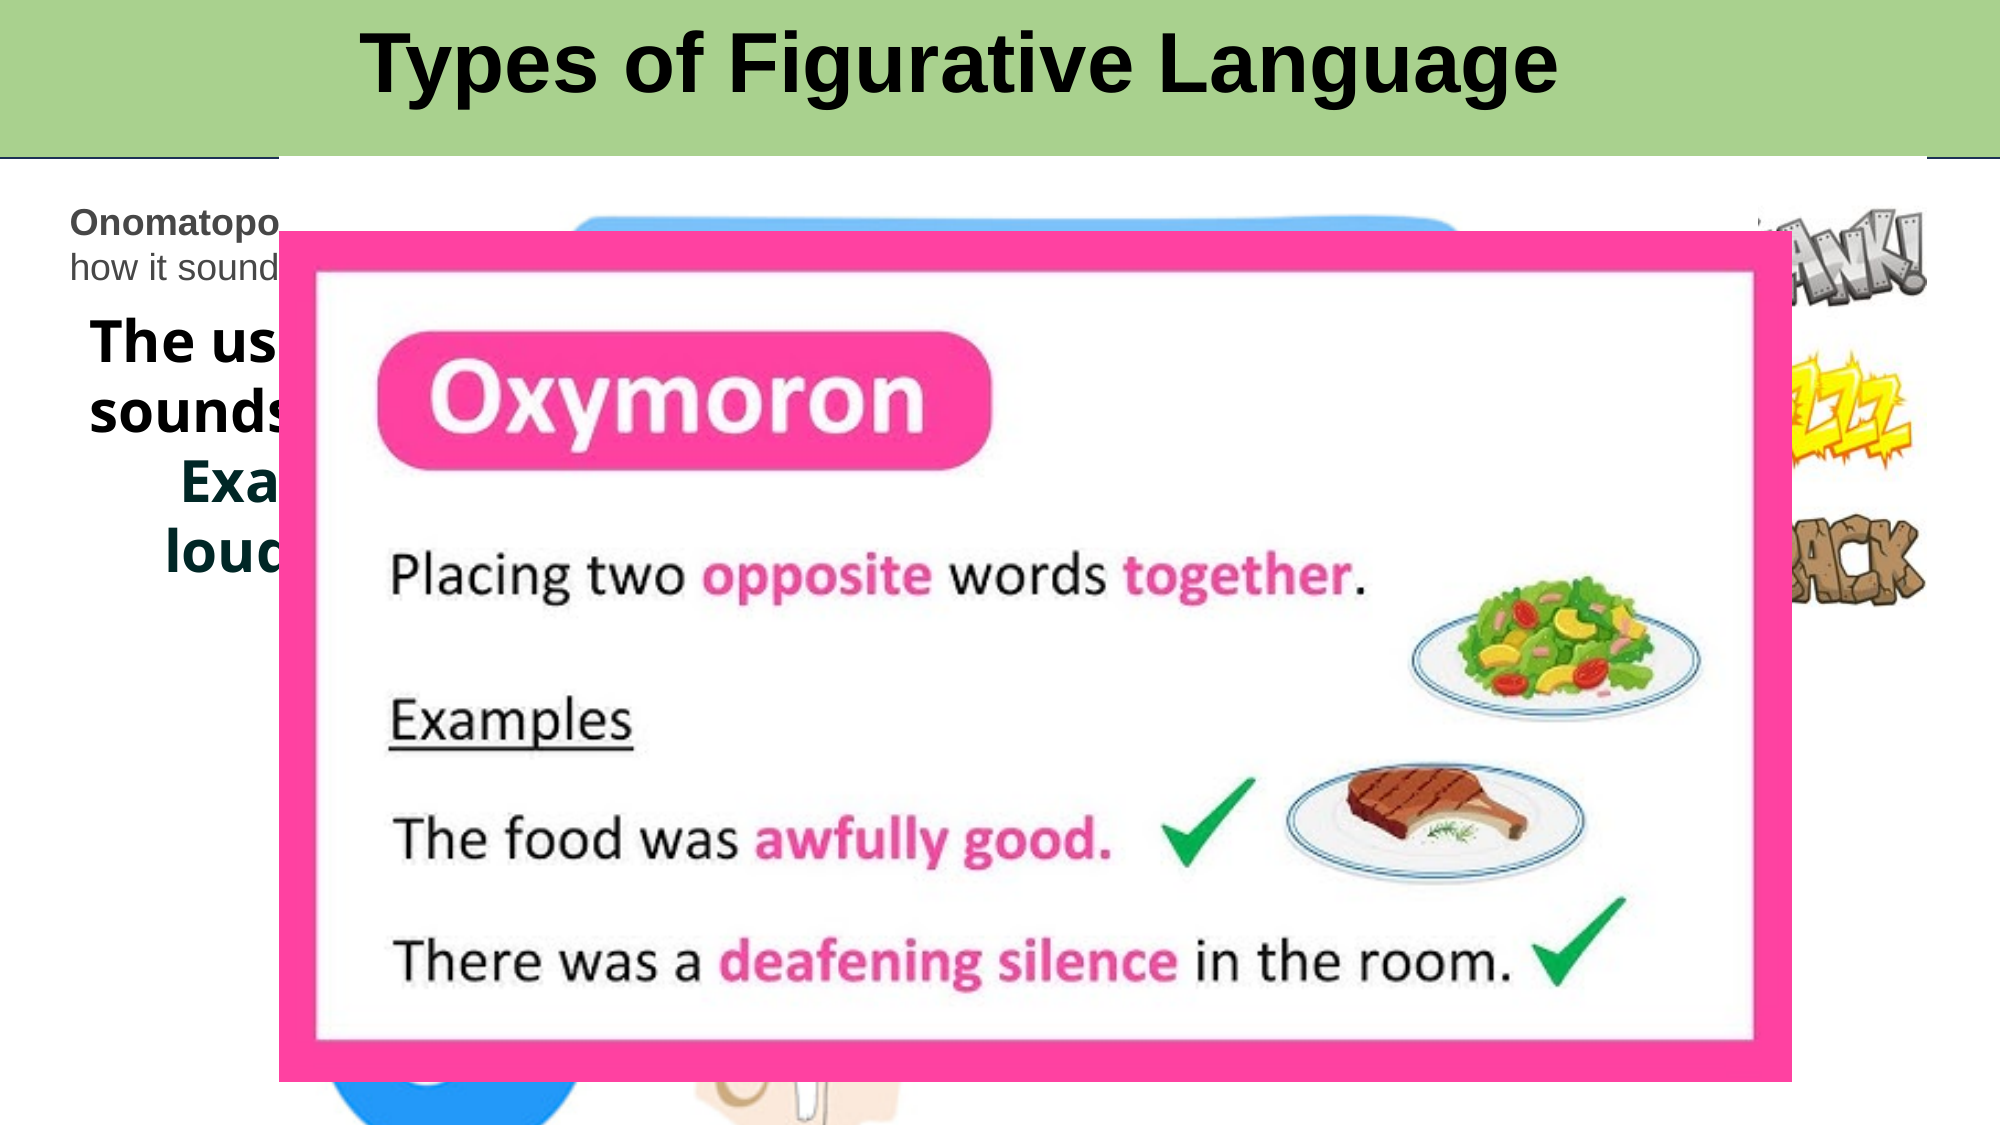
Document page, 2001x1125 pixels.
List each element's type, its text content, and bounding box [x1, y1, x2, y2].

text_box [1620, 0, 2000, 158]
text_box Onomatopoeia. An Onomatopoeia is a word that is spelled how it sounds. These words can sometimes be made up. [54, 190, 279, 296]
picture [279, 156, 1927, 1125]
text_box Types of Figurative Language [344, 0, 1620, 156]
text_box [0, 0, 344, 158]
text_box The use of words that mimic sounds. Example: The firecracker made a loud ka-boom! [74, 296, 279, 592]
